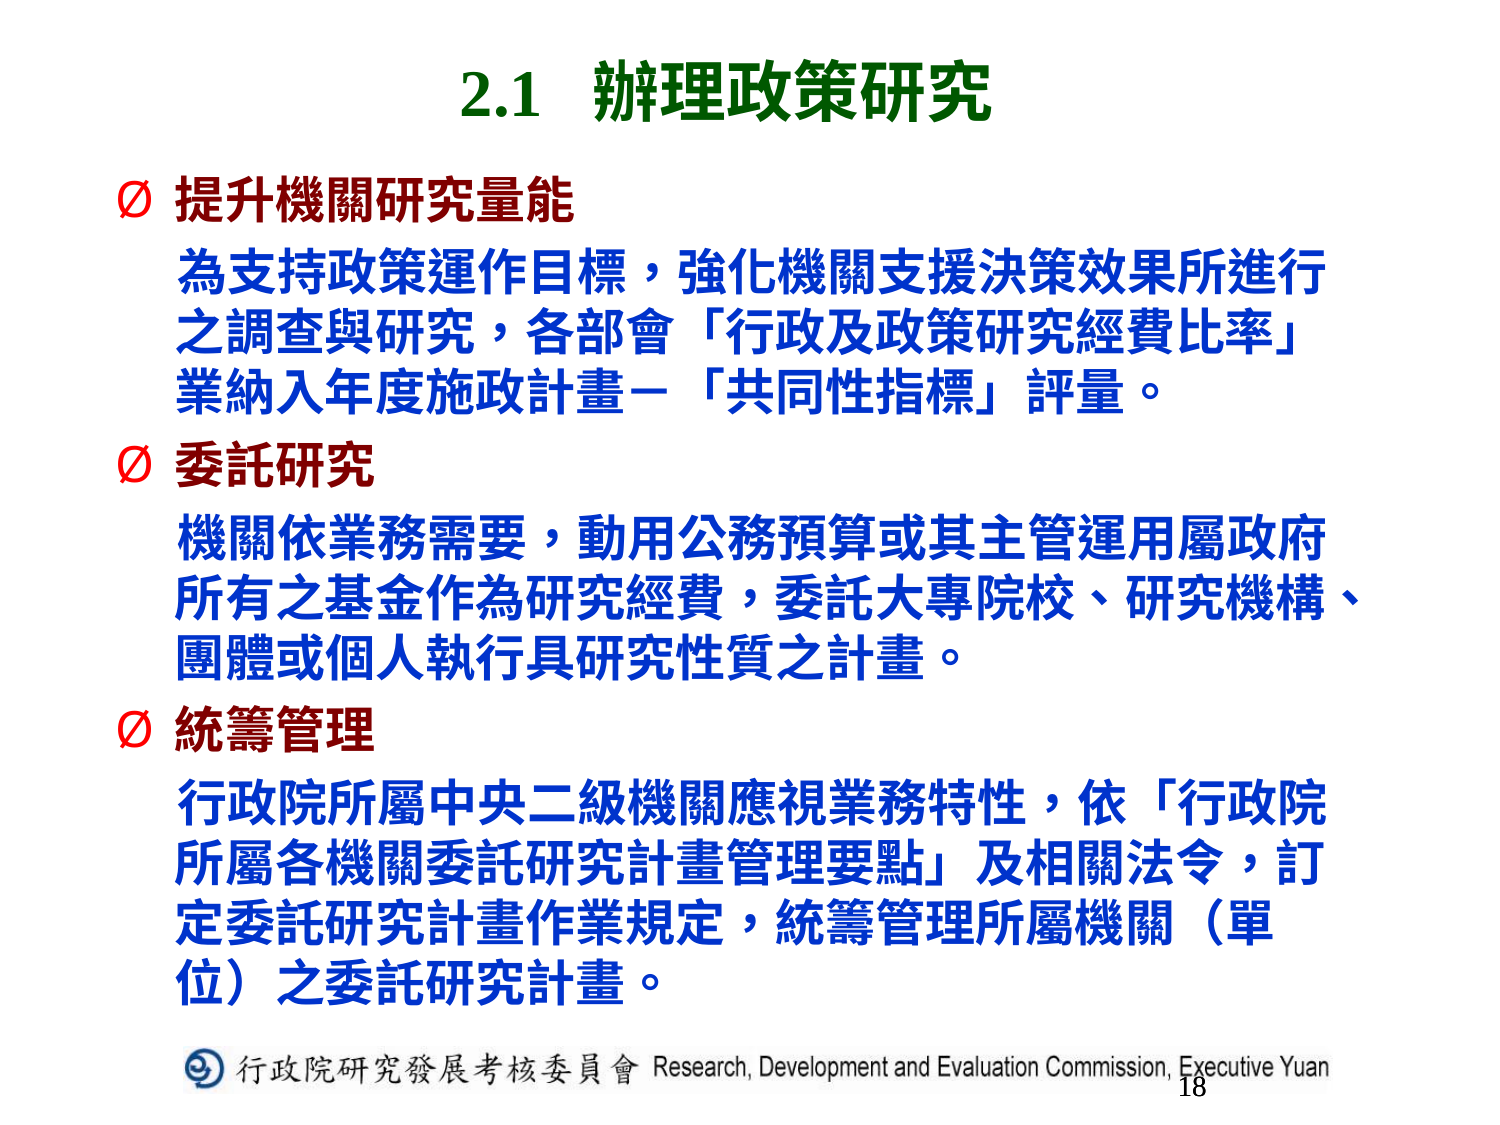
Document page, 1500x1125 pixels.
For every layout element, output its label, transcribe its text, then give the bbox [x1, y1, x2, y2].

text_box [1162, 1025, 1476, 1101]
text_box 提升機關研究量能 為支持政策運作目標，強化機關支援決策效果所進行之調查與研究，各部會「行政及政策研究經費比率」業納入年度施政計畫－「共同性指標」評量。 委託研究 機關依業務需要，動用公務預算或其主管運用屬政府所有之基金作為研究經費，委託大專院校、研究機構、團體或個人執行具研究性質之計畫。 統籌管理 行政院所屬中央二級機關應視業務特性，依「行政院所屬各機關委託研究計畫管理要點」及相關法令，訂定委託研究計畫作業規定，統籌管理所屬機關（單位）之委託研究計畫。 [100, 161, 1376, 1035]
text_box 2.1 辦理政策研究 [88, 43, 1364, 149]
